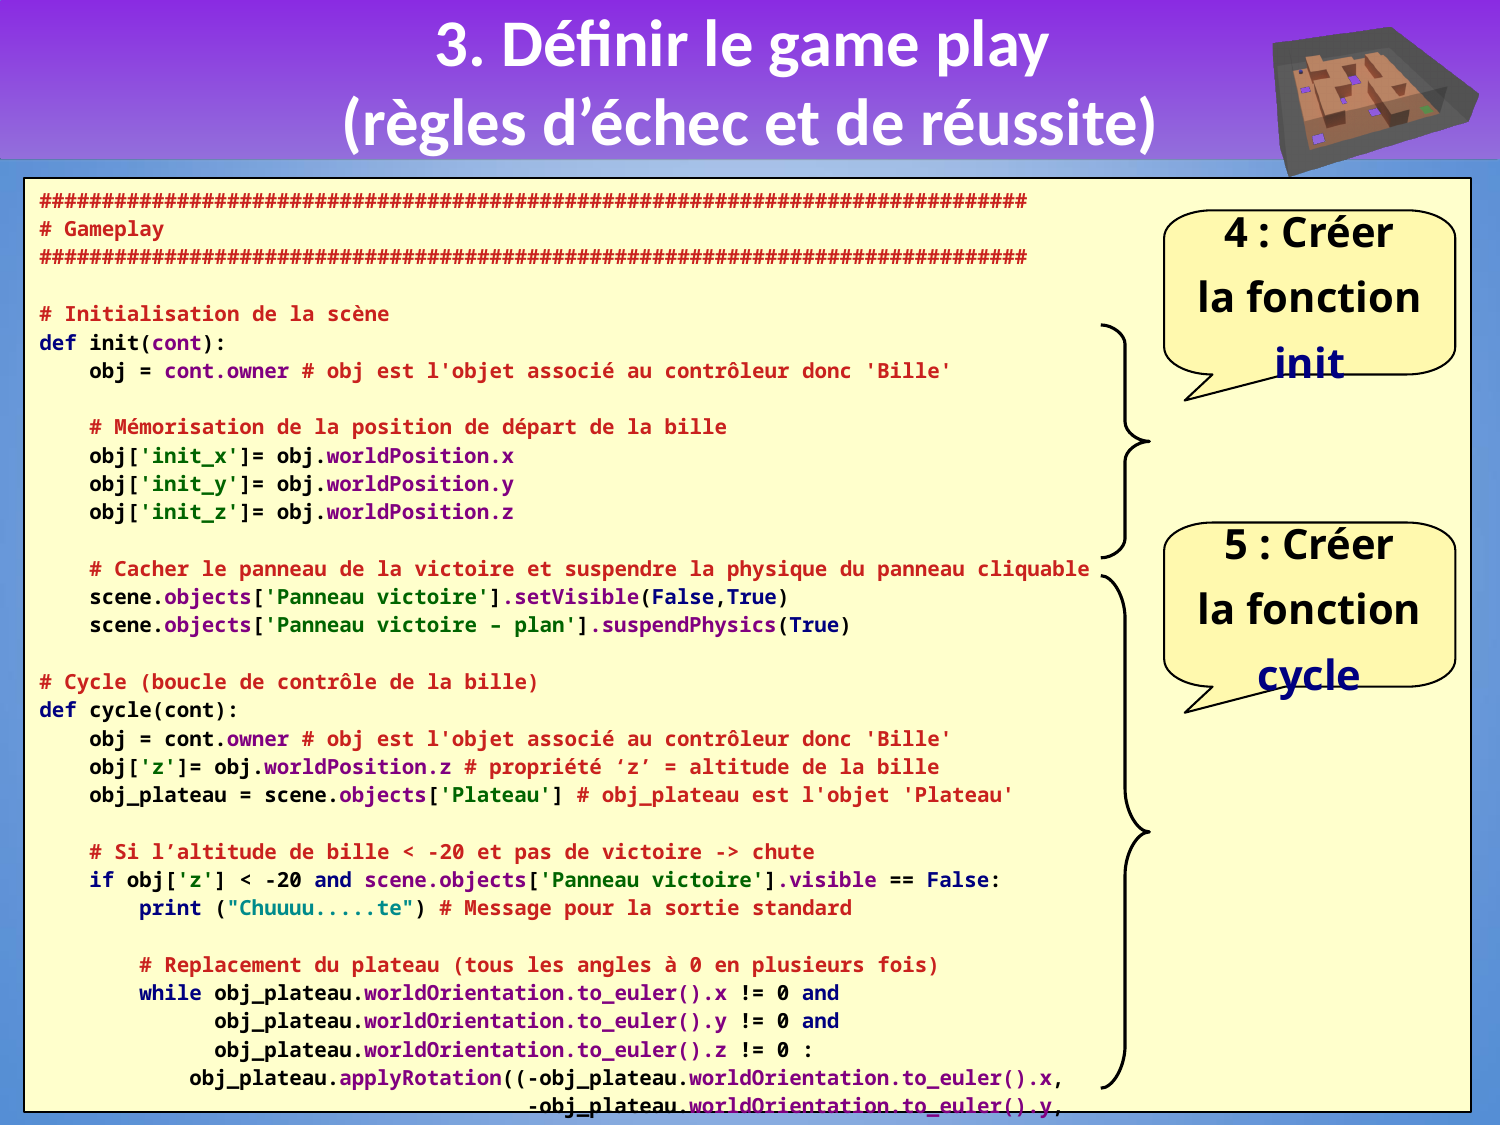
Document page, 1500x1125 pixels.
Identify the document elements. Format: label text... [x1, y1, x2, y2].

text_box ############################################################################### # Gameplay ############################################################################### # Initialisation de la scène def init(cont): obj = cont.owner # obj est l'objet associé au contrôleur donc 'Bille' # Mémorisation de la position de départ de la bille obj['init_x']= obj.worldPosition.x obj['init_y']= obj.worldPosition.y obj['init_z']= obj.worldPosition.z # Cacher le panneau de la victoire et suspendre la physique du panneau cliquable scene.objects['Panneau victoire'].setVisible(False,True) scene.objects['Panneau victoire – plan'].suspendPhysics(True) # Cycle (boucle de contrôle de la bille) def cycle(cont): obj = cont.owner # obj est l'objet associé au contrôleur donc 'Bille' obj['z']= obj.worldPosition.z # propriété ‘z’ = altitude de la bille obj_plateau = scene.objects['Plateau'] # obj_plateau est l'objet 'Plateau' # Si l’altitude de bille < -20 et pas de victoire -> chute if obj['z'] < -20 and scene.objects['Panneau victoire'].visible == False: print ("Chuuuu.....te") # Message pour la sortie standard # Replacement du plateau (tous les angles à 0 en plusieurs fois) while obj_plateau.worldOrientation.to_euler().x != 0 and obj_plateau.worldOrientation.to_euler().y != 0 and obj_plateau.worldOrientation.to_euler().z != 0 : obj_plateau.applyRotation((-obj_plateau.worldOrientation.to_euler().x, -obj_plateau.worldOrientation.to_euler().y, -obj_plateau.worldOrientation.to_euler().z), False) # Mettre la bille à la position de départ avec une vitesse nulle obj.worldLinearVelocity = (0, 0, 0) obj.worldAngularVelocity = (0, 0, 0) obj.worldPosition.x = obj['init_x'] obj.worldPosition.y = obj['init_y'] obj.worldPosition.z = obj['init_z'] + 0.5 # On repose la bille [23, 177, 1471, 1112]
picture [0, 27, 1500, 1125]
text_box 4 : Créer la fonction init [1164, 210, 1456, 401]
text_box 3. Définir le game play (règles d’échec et de réussite) [0, 0, 1500, 159]
text_box 5 : Créer la fonction cycle [1164, 522, 1456, 713]
